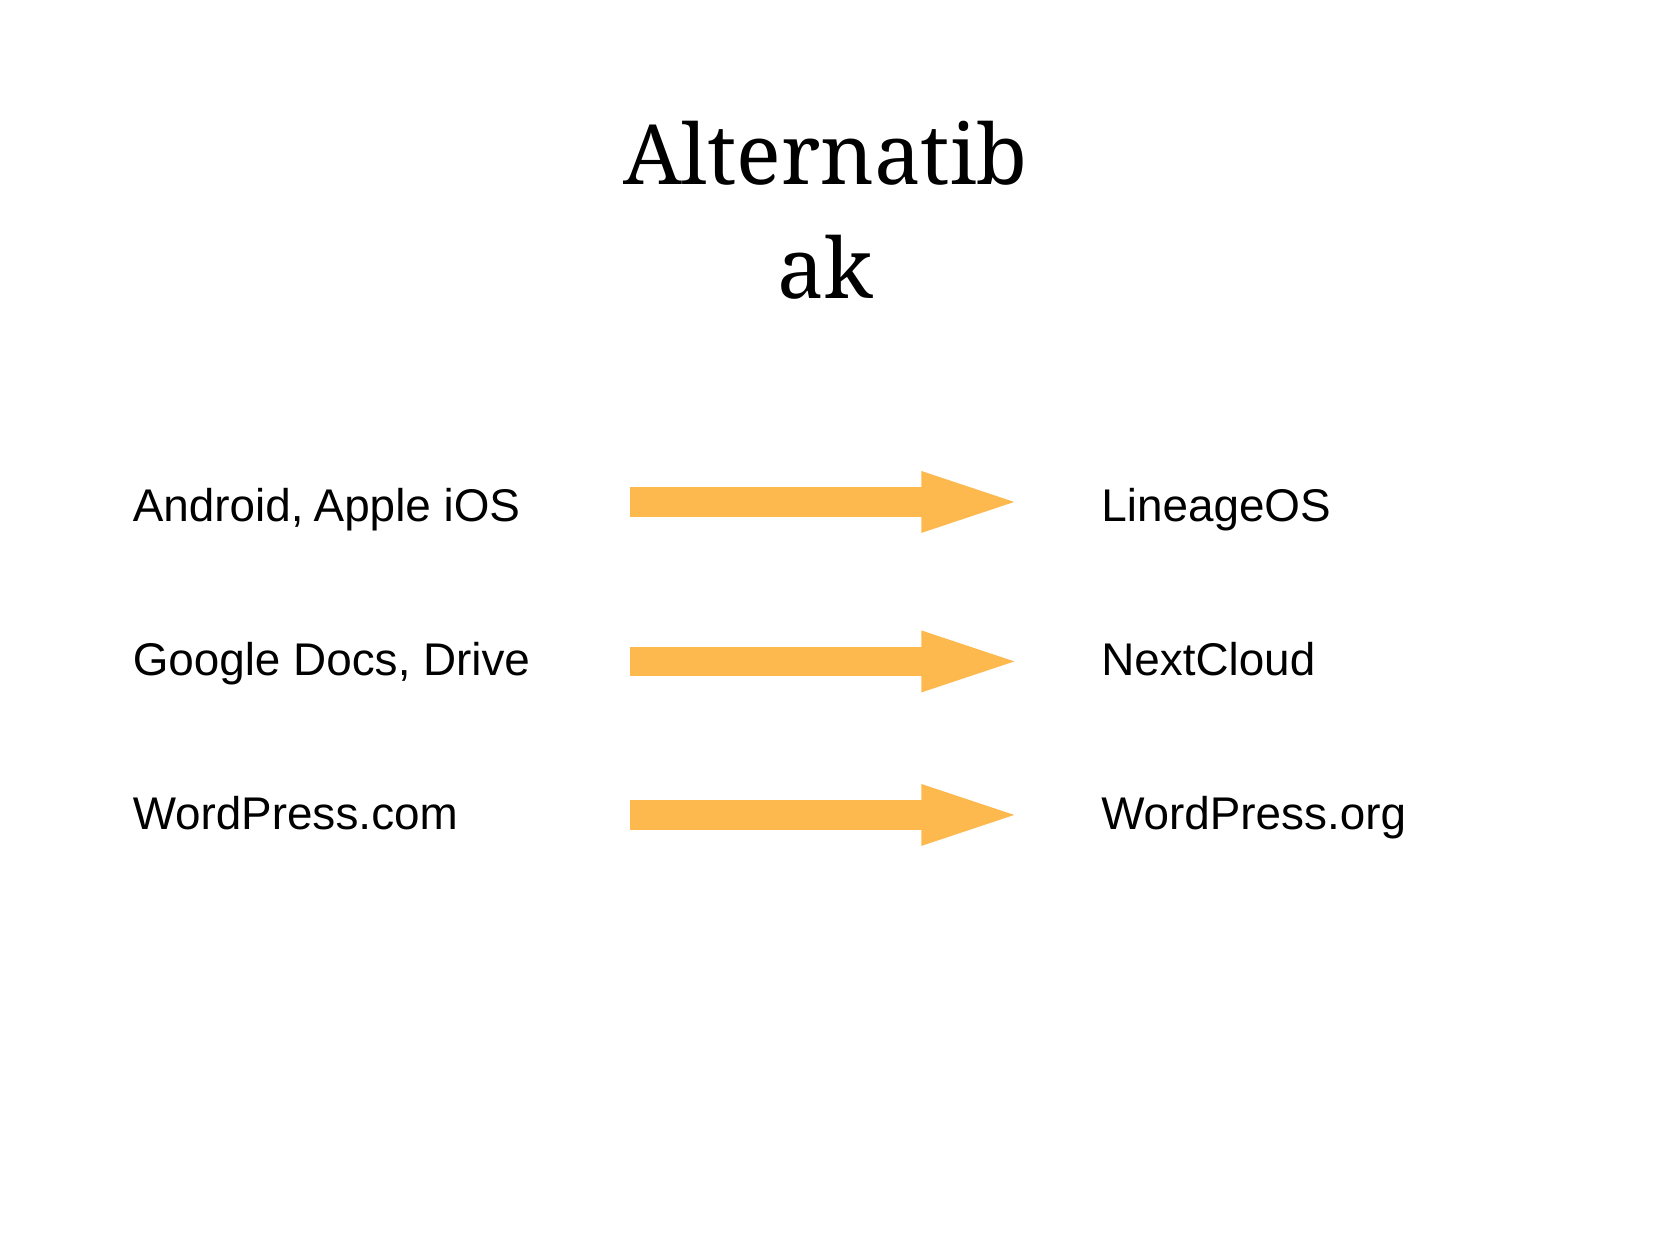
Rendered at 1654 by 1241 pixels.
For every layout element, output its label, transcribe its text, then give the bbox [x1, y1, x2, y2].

text_box Android, Apple iOS Google Docs, Drive WordPress.com [118, 472, 591, 1001]
text_box Alternatibak [608, 88, 1052, 207]
text_box LineageOS NextCloud WordPress.org [1086, 472, 1625, 1001]
